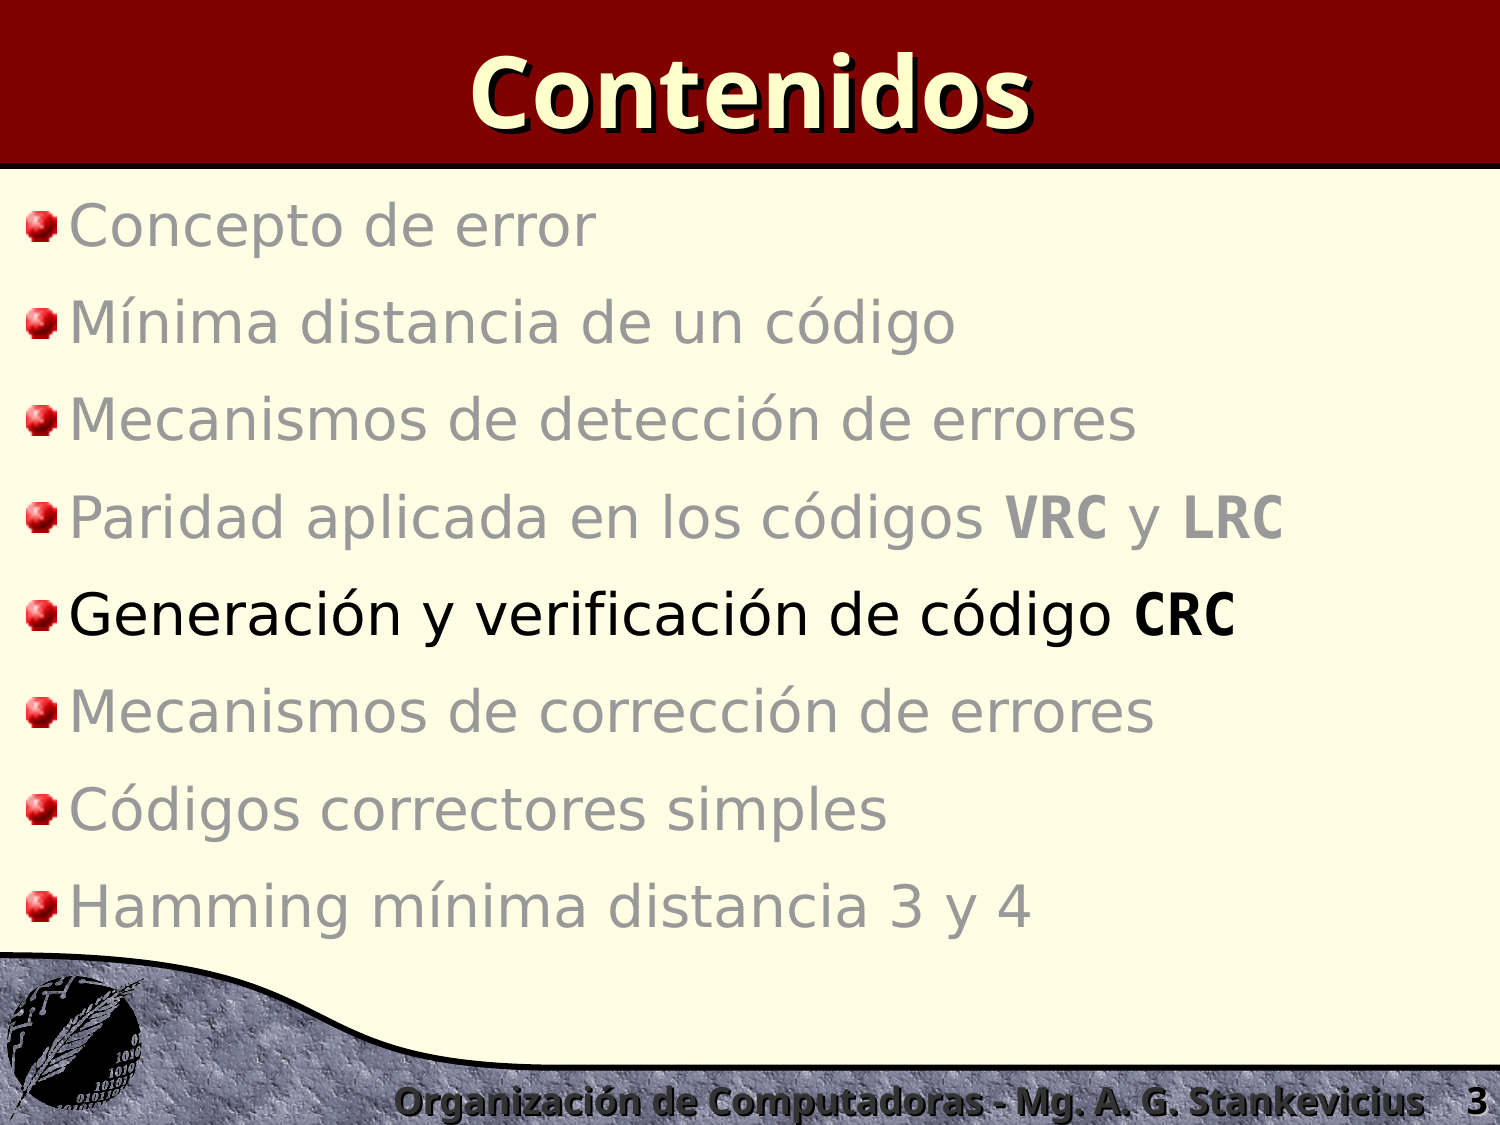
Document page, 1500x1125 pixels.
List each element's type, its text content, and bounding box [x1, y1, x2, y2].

picture [448, 1100, 455, 1110]
picture [802, 1100, 806, 1110]
title Contenidos [15, 5, 1485, 160]
picture [0, 959, 1500, 1125]
list Concepto de error Mínima distancia de un código Mecanismos de detección de errores Paridad aplicada en los códigos VRC y LRC Generación y verificación de código CRC Mecanismos de corrección de errores Códigos correctores simples Hamming mínima distancia 3 y 4 [11, 192, 1486, 944]
picture [1058, 1100, 1065, 1110]
